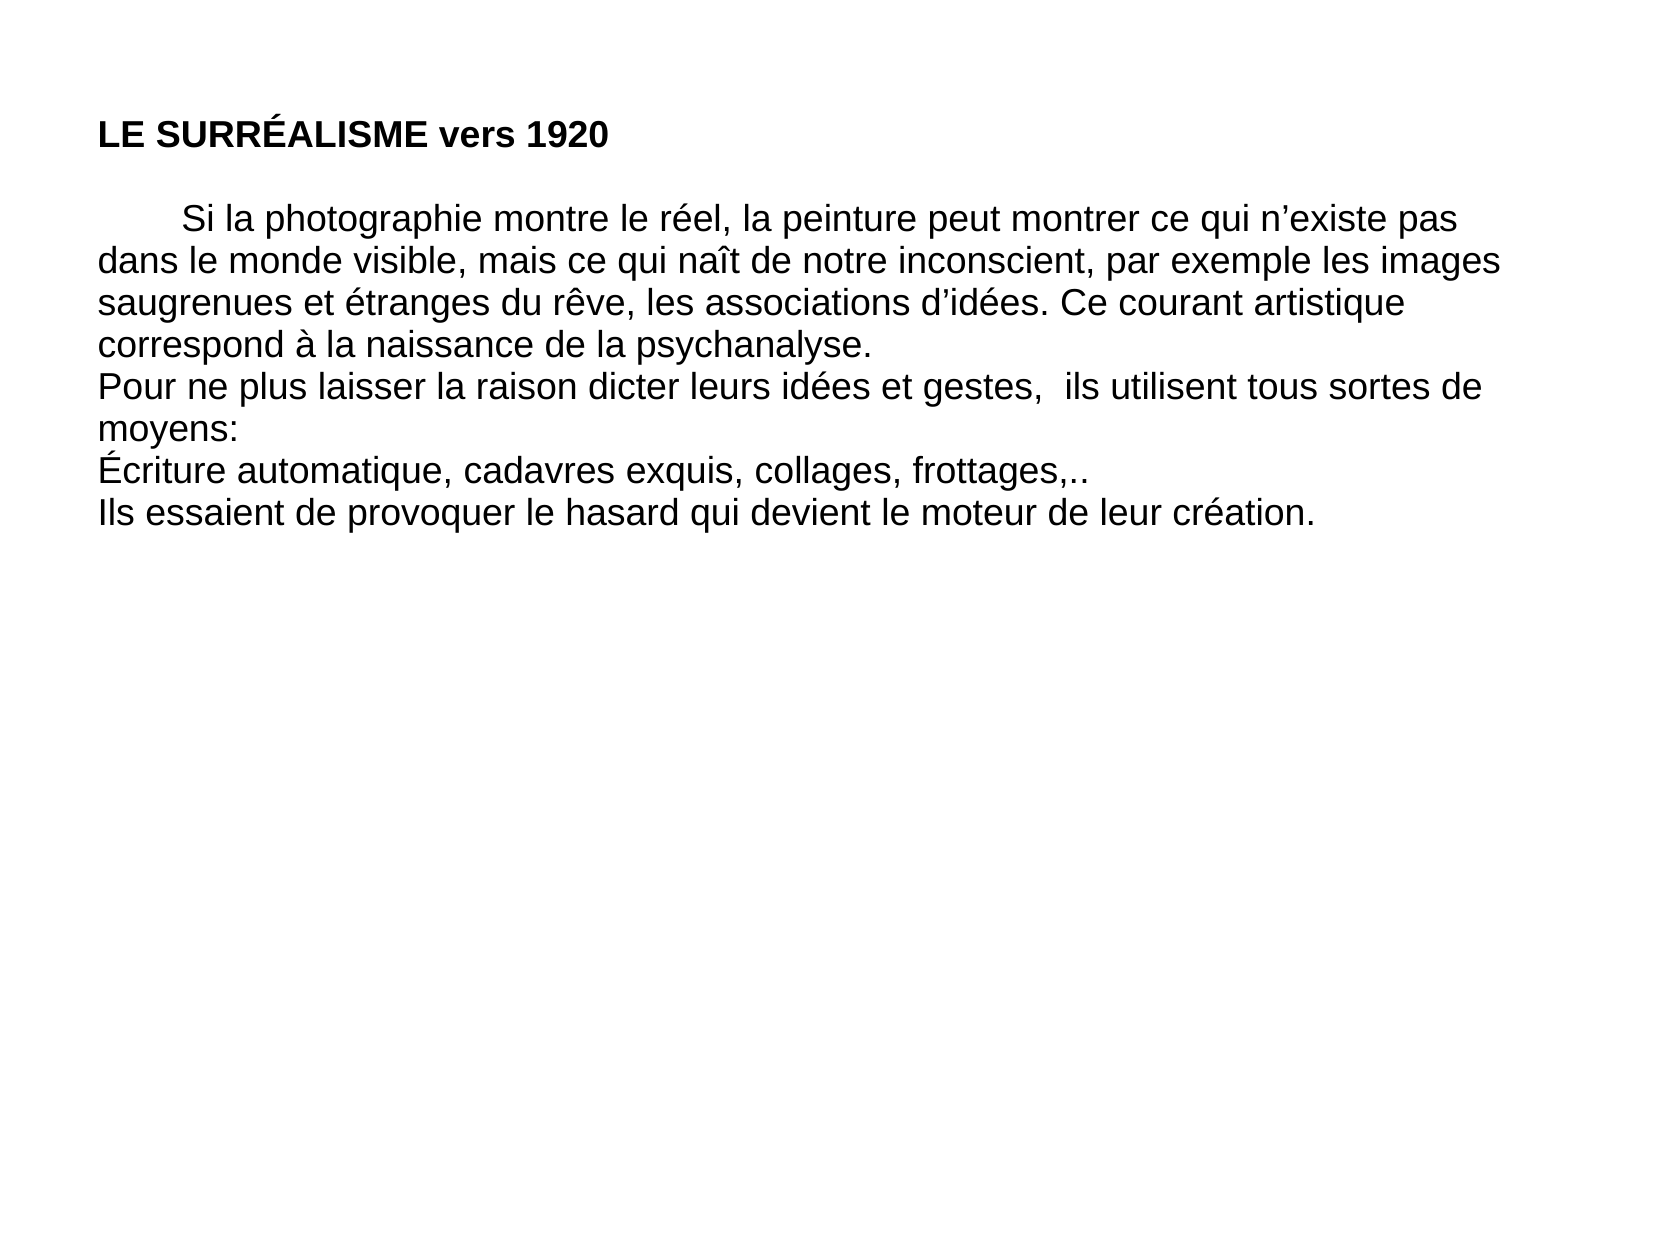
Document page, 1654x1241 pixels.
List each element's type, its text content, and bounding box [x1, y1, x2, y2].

text_box LE SURRÉALISME vers 1920 Si la photographie montre le réel, la peinture peut montrer ce qui n’existe pas dans le monde visible, mais ce qui naît de notre inconscient, par exemple les images saugrenues et étranges du rêve, les associations d’idées. Ce courant artistique correspond à la naissance de la psychanalyse. Pour ne plus laisser la raison dicter leurs idées et gestes, ils utilisent tous sortes de moyens: Écriture automatique, cadavres exquis, collages, frottages,.. Ils essaient de provoquer le hasard qui devient le moteur de leur création. [82, 106, 1560, 585]
